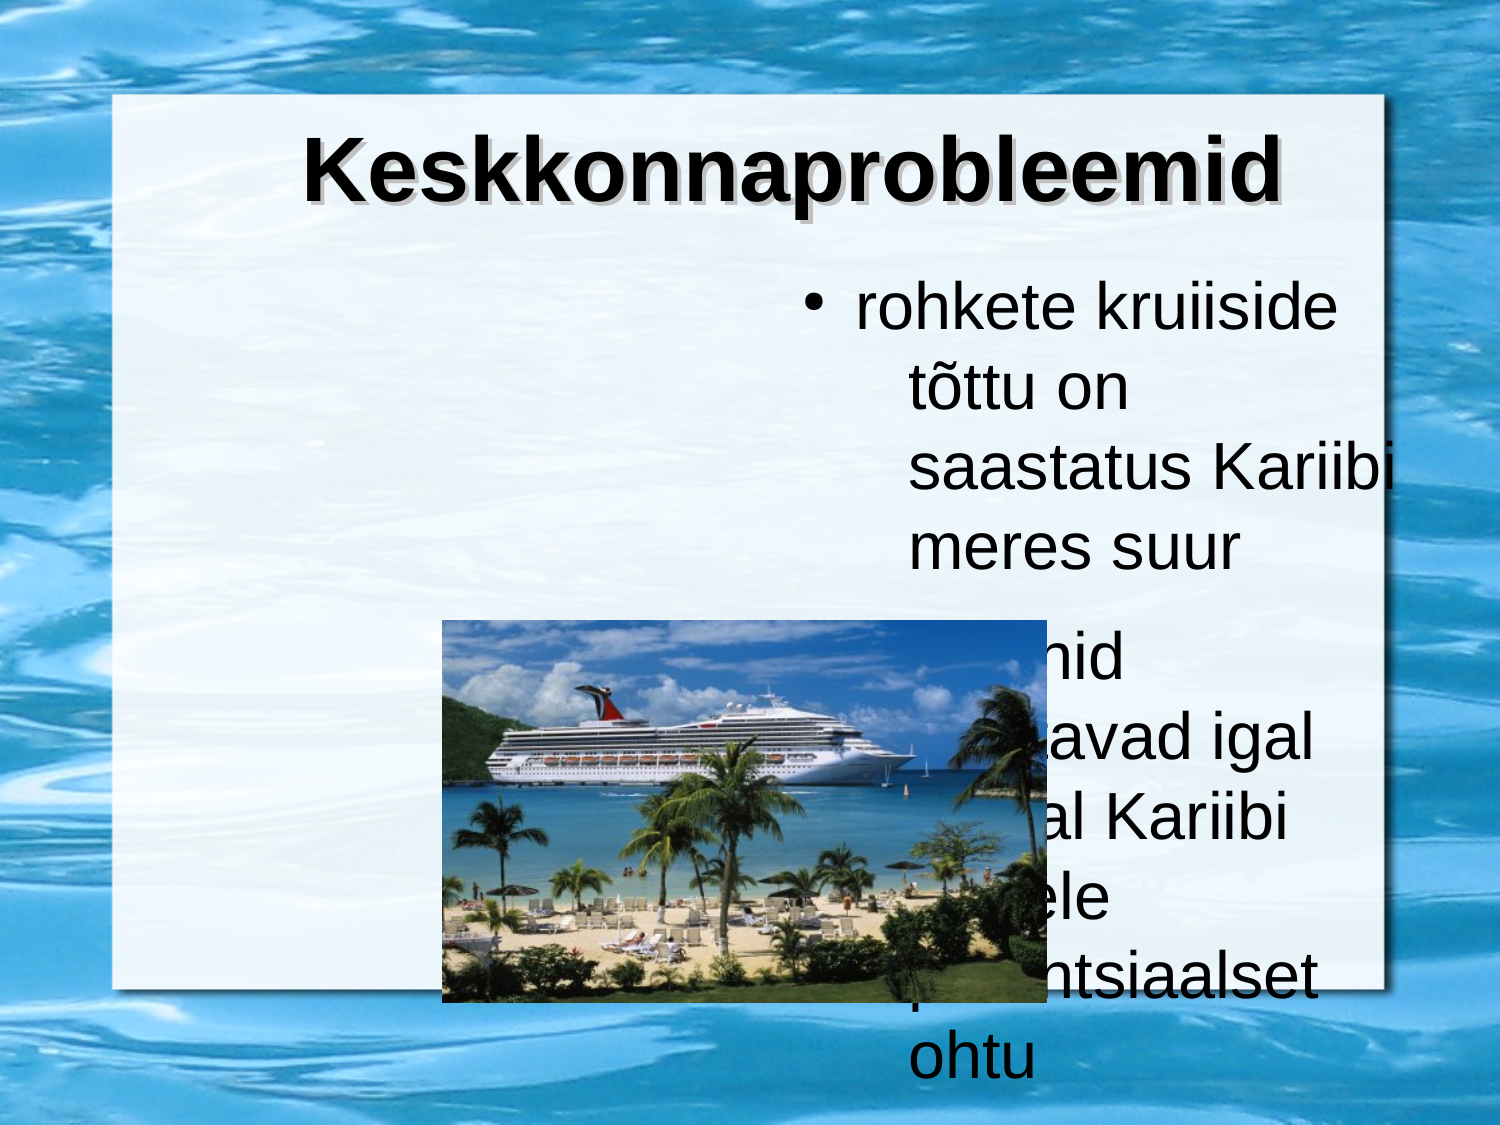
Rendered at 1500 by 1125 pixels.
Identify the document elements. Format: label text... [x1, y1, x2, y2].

title Keskkonnaprobleemid [118, 0, 1469, 206]
list rohkete kruiiside tõttu on saastatus Kariibi meres suur Orkaanid kujutavad igal aastal Kariibi merele potentsiaalset ohtu [766, 263, 1426, 1006]
picture [0, 0, 1500, 1125]
